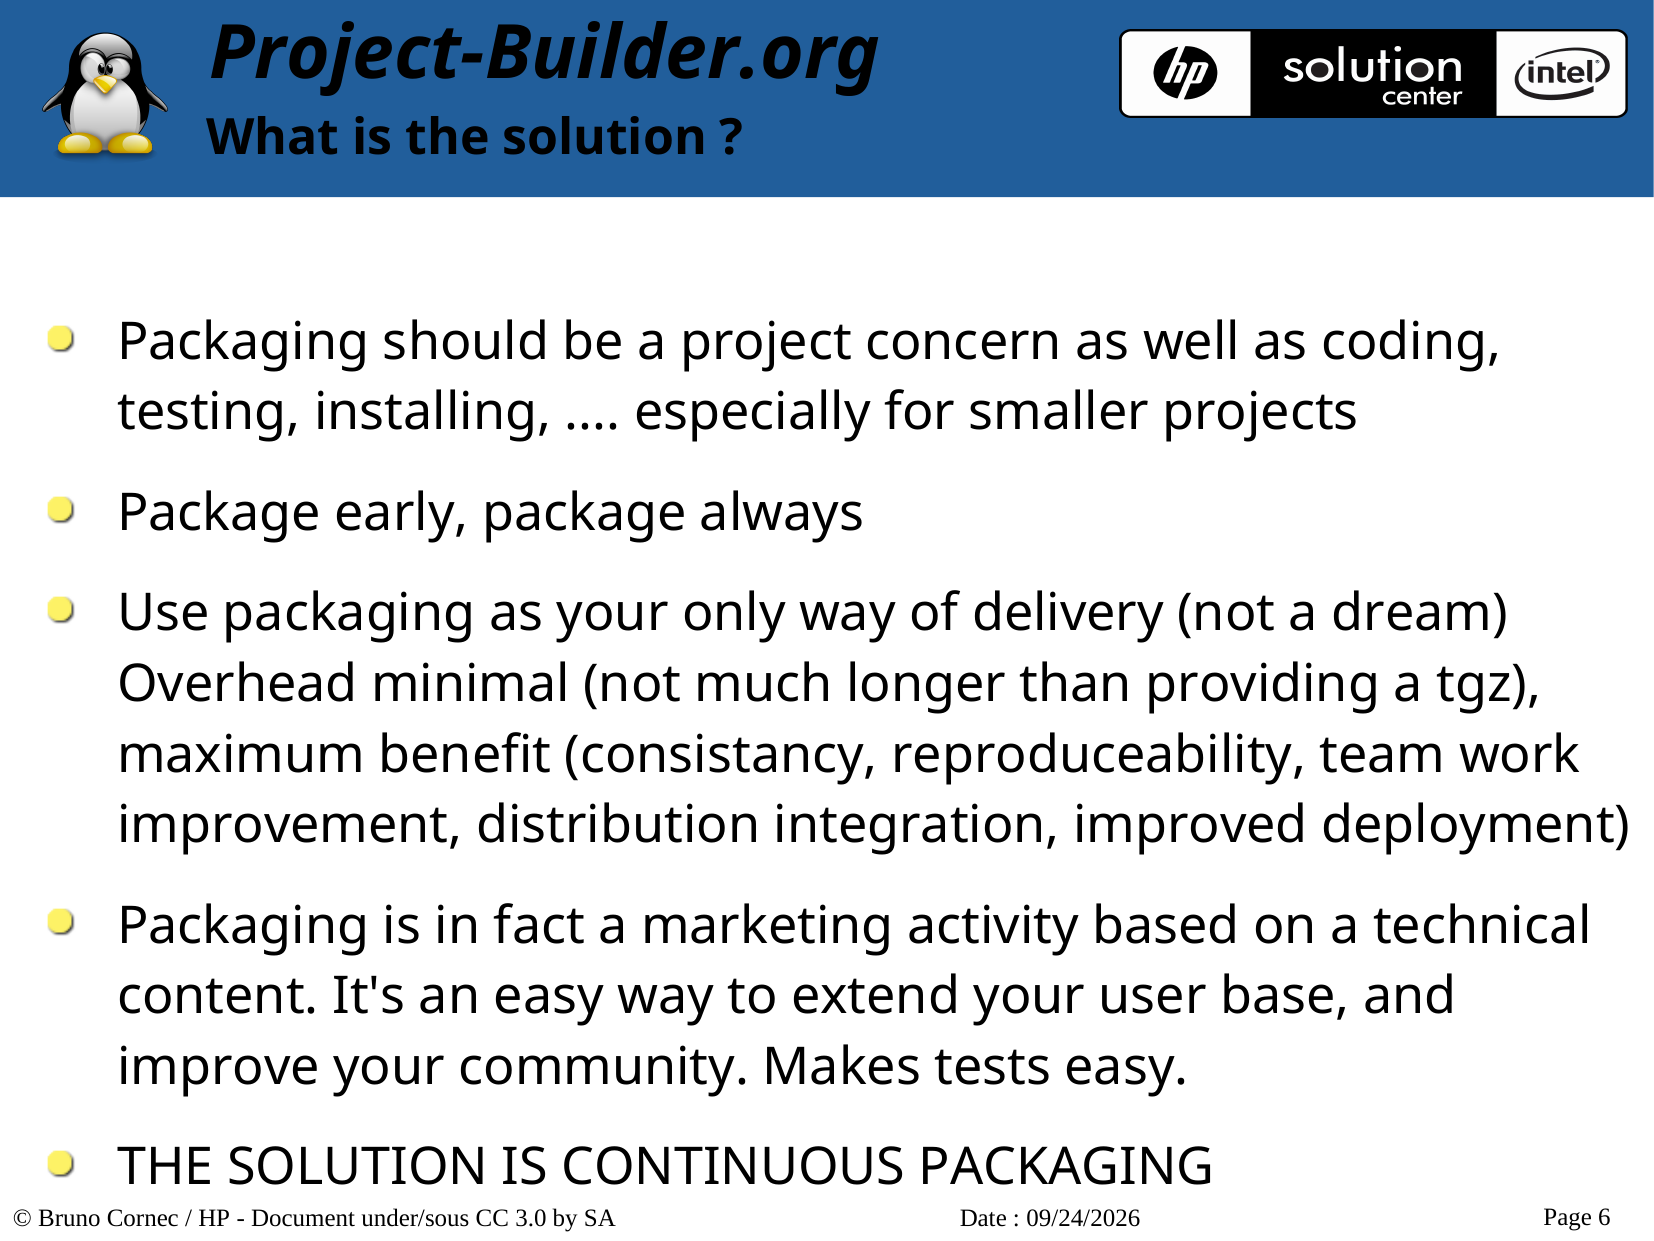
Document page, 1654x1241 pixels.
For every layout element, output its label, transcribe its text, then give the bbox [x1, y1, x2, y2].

picture [42, 29, 168, 167]
list Packaging should be a project concern as well as coding, testing, installing, .... especially for smaller projects Package early, package always Use packaging as your only way of delivery (not a dream) Overhead minimal (not much longer than providing a tgz), maximum benefit (consistancy, reproduceability, team work improvement, distribution integration, improved deployment) Packaging is in fact a marketing activity based on a technical content. It's an easy way to extend your user base, and improve your community. Makes tests easy. THE SOLUTION IS CONTINUOUS PACKAGING [34, 303, 1642, 1190]
title What is the solution ? [206, 56, 1121, 218]
picture [1119, 29, 1628, 118]
